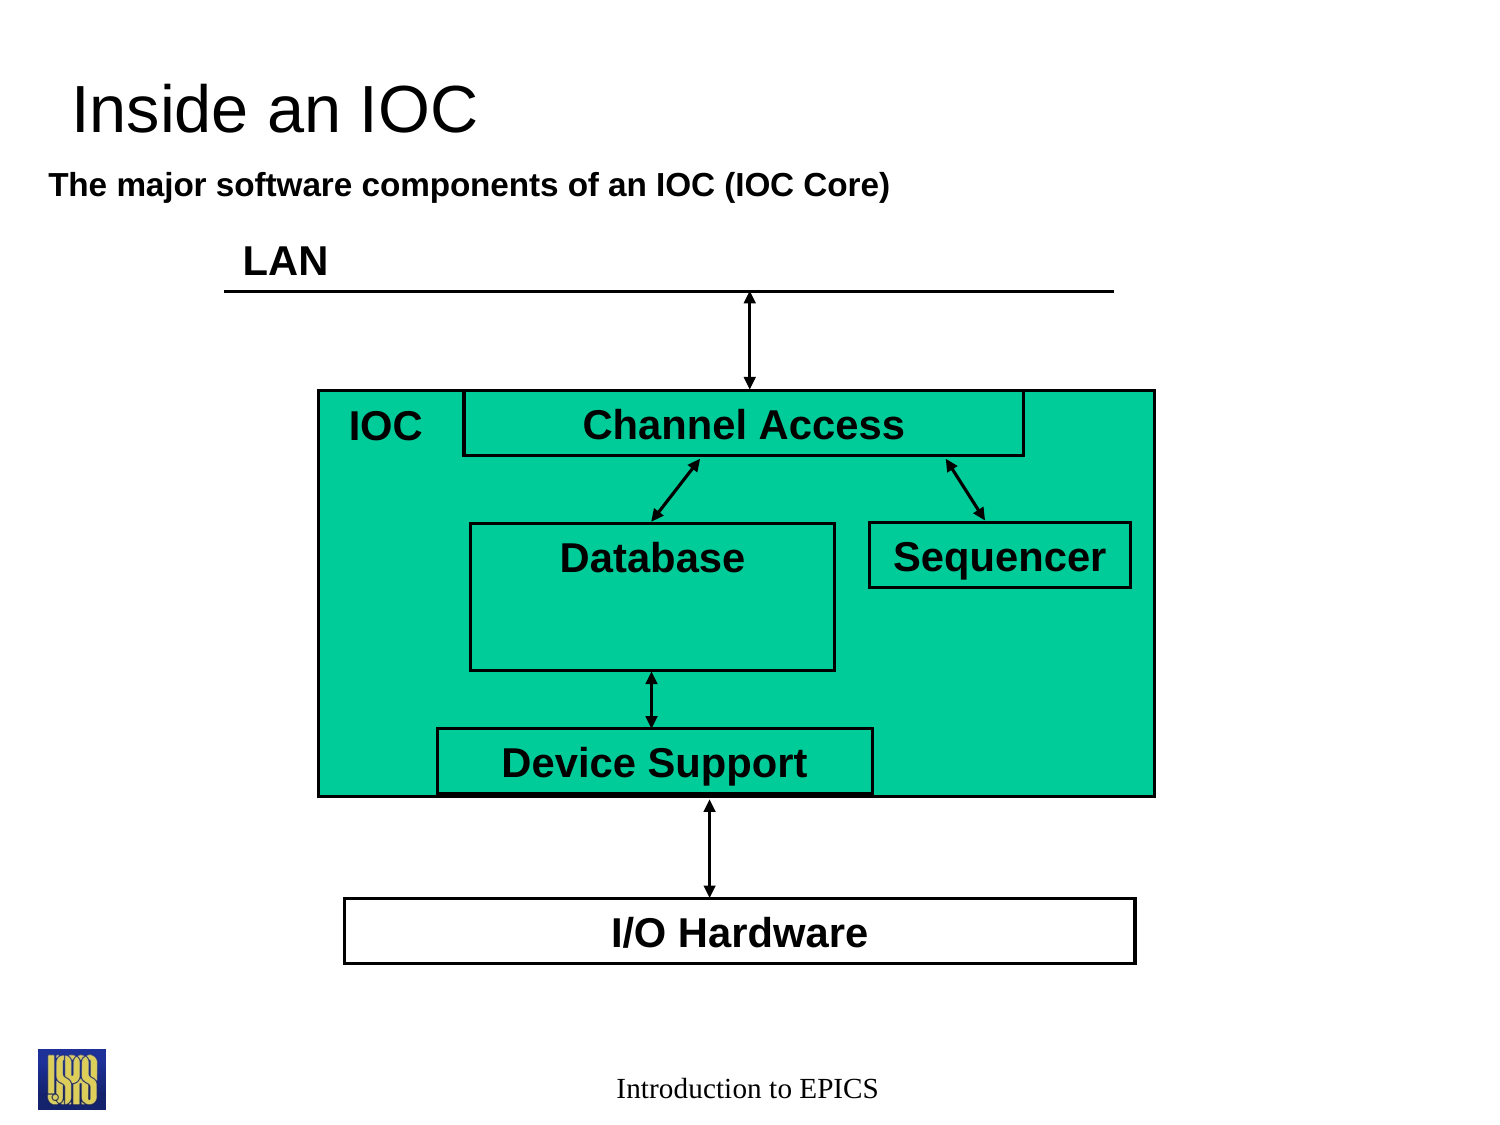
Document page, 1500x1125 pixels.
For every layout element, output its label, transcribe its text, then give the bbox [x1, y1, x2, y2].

text_box [318, 390, 1155, 797]
text_box Database [470, 523, 835, 671]
text_box I/O Hardware [344, 898, 1135, 964]
picture [38, 1049, 106, 1110]
text_box Channel Access [463, 390, 1024, 456]
text_box The major software components of an IOC (IOC Core) [33, 155, 1187, 212]
title Inside an IOC [21, 65, 1459, 154]
text_box Sequencer [869, 522, 1131, 588]
text_box IOC [317, 391, 454, 457]
text_box Device Support [437, 728, 873, 794]
text_box LAN [227, 226, 344, 292]
